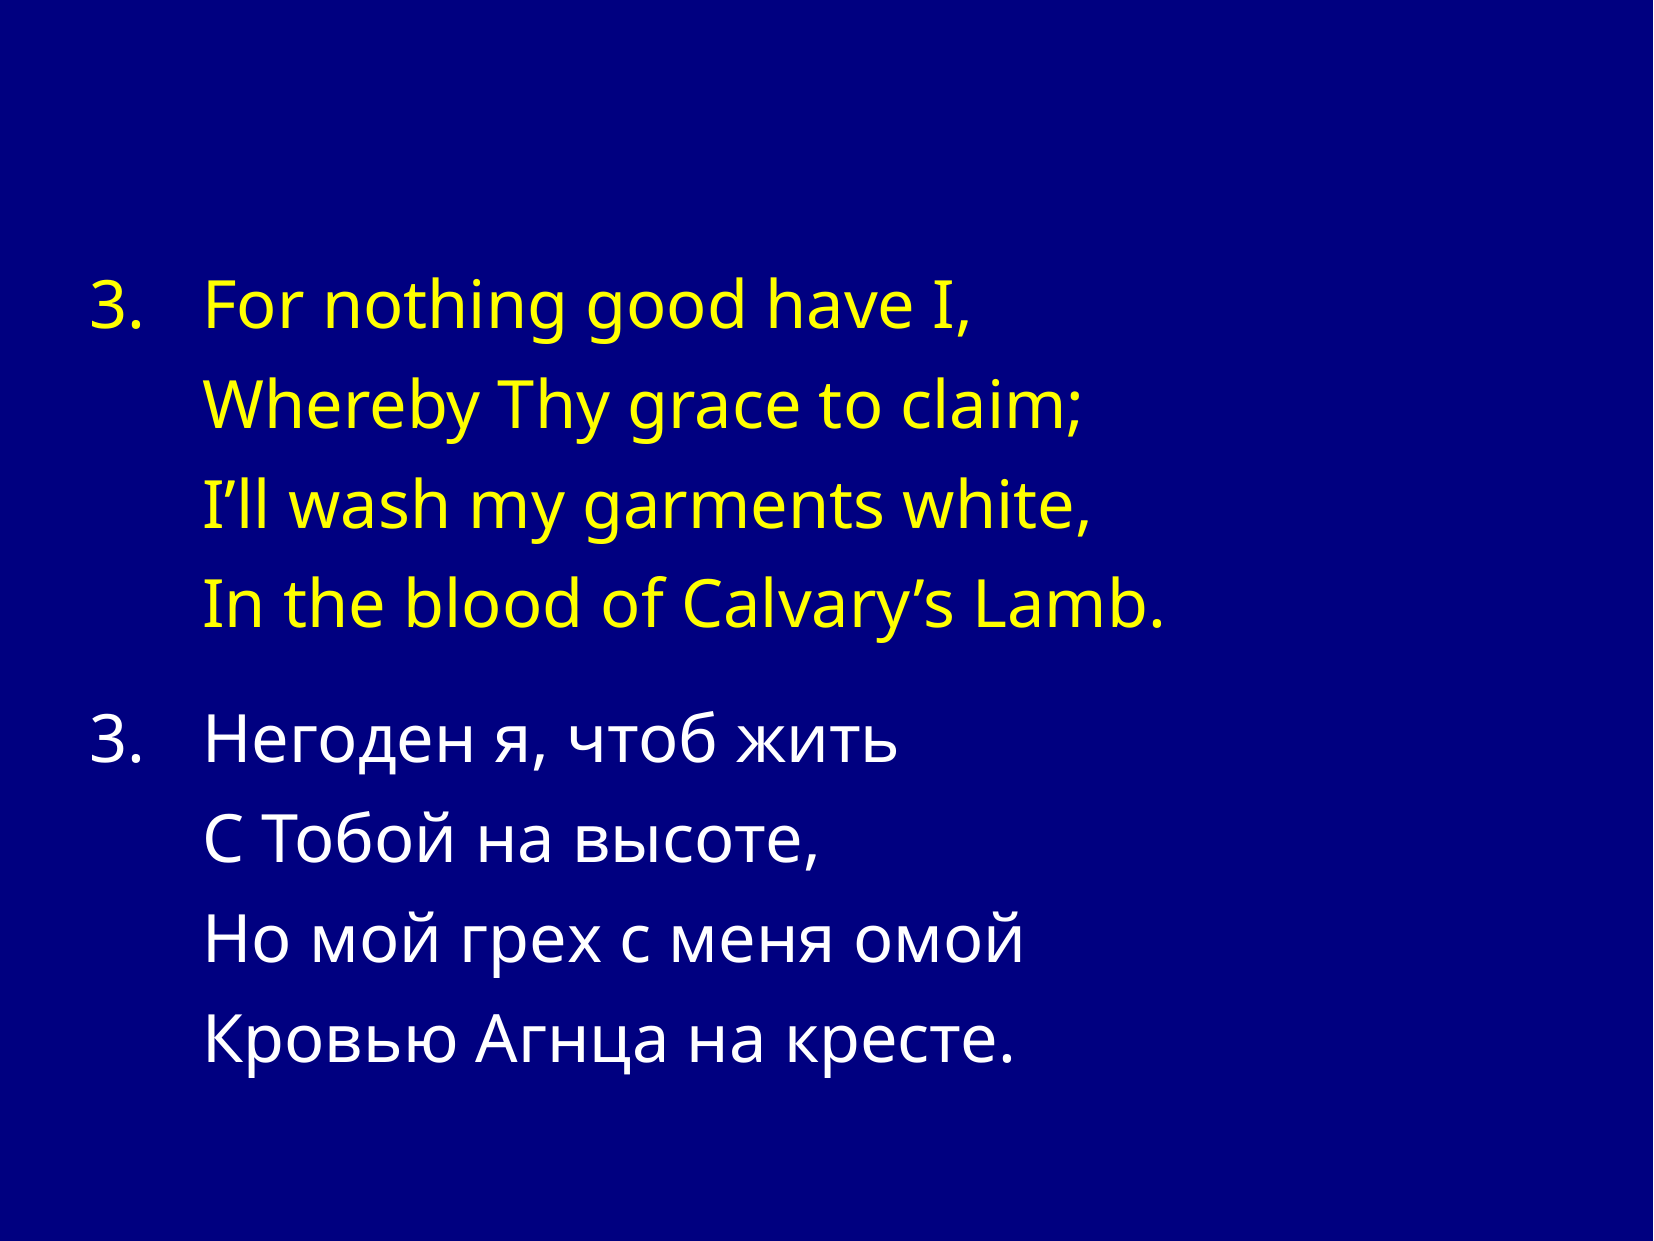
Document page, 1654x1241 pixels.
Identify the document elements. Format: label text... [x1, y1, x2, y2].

text_box 3. Негоден я, чтоб жить С Тобой на высоте, Но мой грех с меня омой Кровью Агнца на кресте. [75, 675, 1576, 1163]
text_box 3. For nothing good have I, Whereby Thy grace to claim; I’ll wash my garments white, In the blood of Calvary’s Lamb. [75, 150, 1576, 638]
